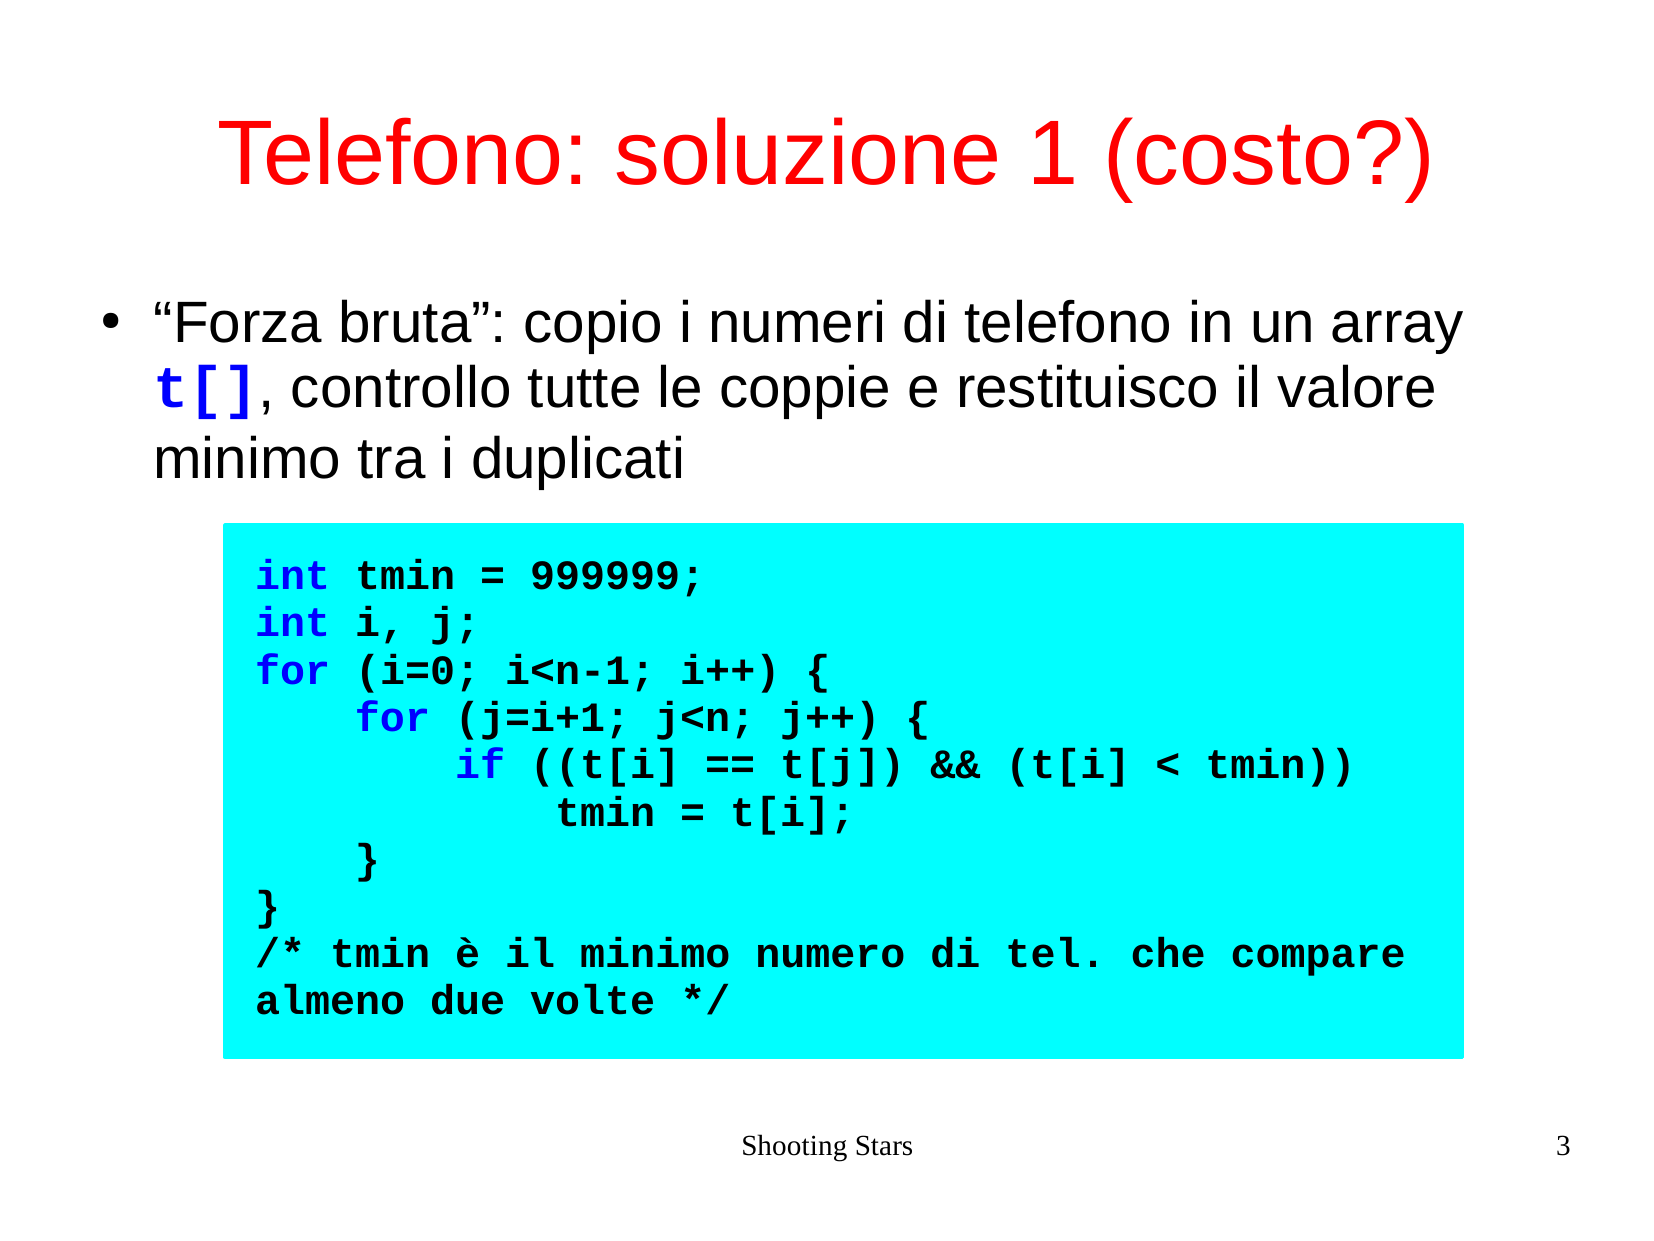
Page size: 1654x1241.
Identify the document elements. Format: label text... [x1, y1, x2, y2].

text_box int tmin = 999999; int i, j; for (i=0; i<n-1; i++) { for (j=i+1; j<n; j++) { if ((t[i] == t[j]) && (t[i] < tmin)) tmin = t[i]; } } /* tmin è il minimo numero di tel. che compare almeno due volte */ [225, 525, 1463, 1058]
list “Forza bruta”: copio i numeri di telefono in un array t[], controllo tutte le coppie e restituisco il valore minimo tra i duplicati [82, 290, 1571, 1109]
title Telefono: soluzione 1 (costo?) [82, 49, 1571, 257]
